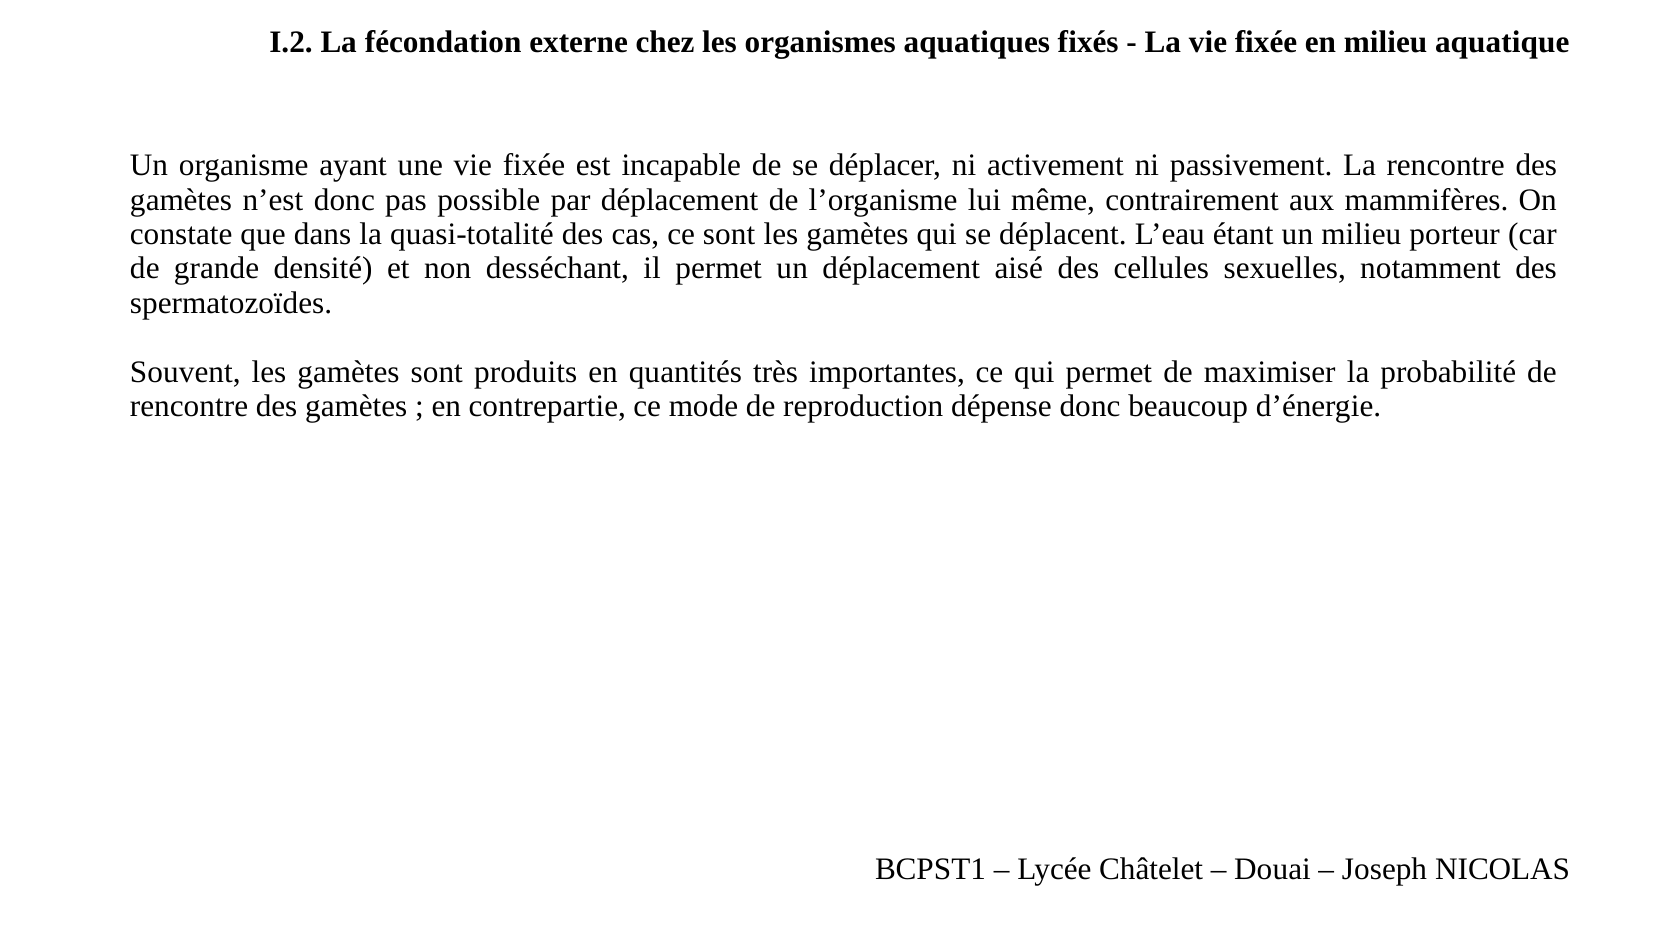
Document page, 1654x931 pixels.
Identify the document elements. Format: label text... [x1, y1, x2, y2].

text_box BCPST1 – Lycée Châtelet – Douai – Joseph NICOLAS [637, 832, 1571, 905]
text_box I.2. La fécondation externe chez les organismes aquatiques fixés - La vie fixée en milieu aquatique [165, 5, 1572, 78]
text_box Un organisme ayant une vie fixée est incapable de se déplacer, ni activement ni passivement. La rencontre des gamètes n’est donc pas possible par déplacement de l’organisme lui même, contrairement aux mammifères. On constate que dans la quasi-totalité des cas, ce sont les gamètes qui se déplacent. L’eau étant un milieu porteur (car de grande densité) et non desséchant, il permet un déplacement aisé des cellules sexuelles, notamment des spermatozoïdes. Souvent, les gamètes sont produits en quantités très importantes, ce qui permet de maximiser la probabilité de rencontre des gamètes ; en contrepartie, ce mode de reproduction dépense donc beaucoup d’énergie. [129, 147, 1560, 892]
